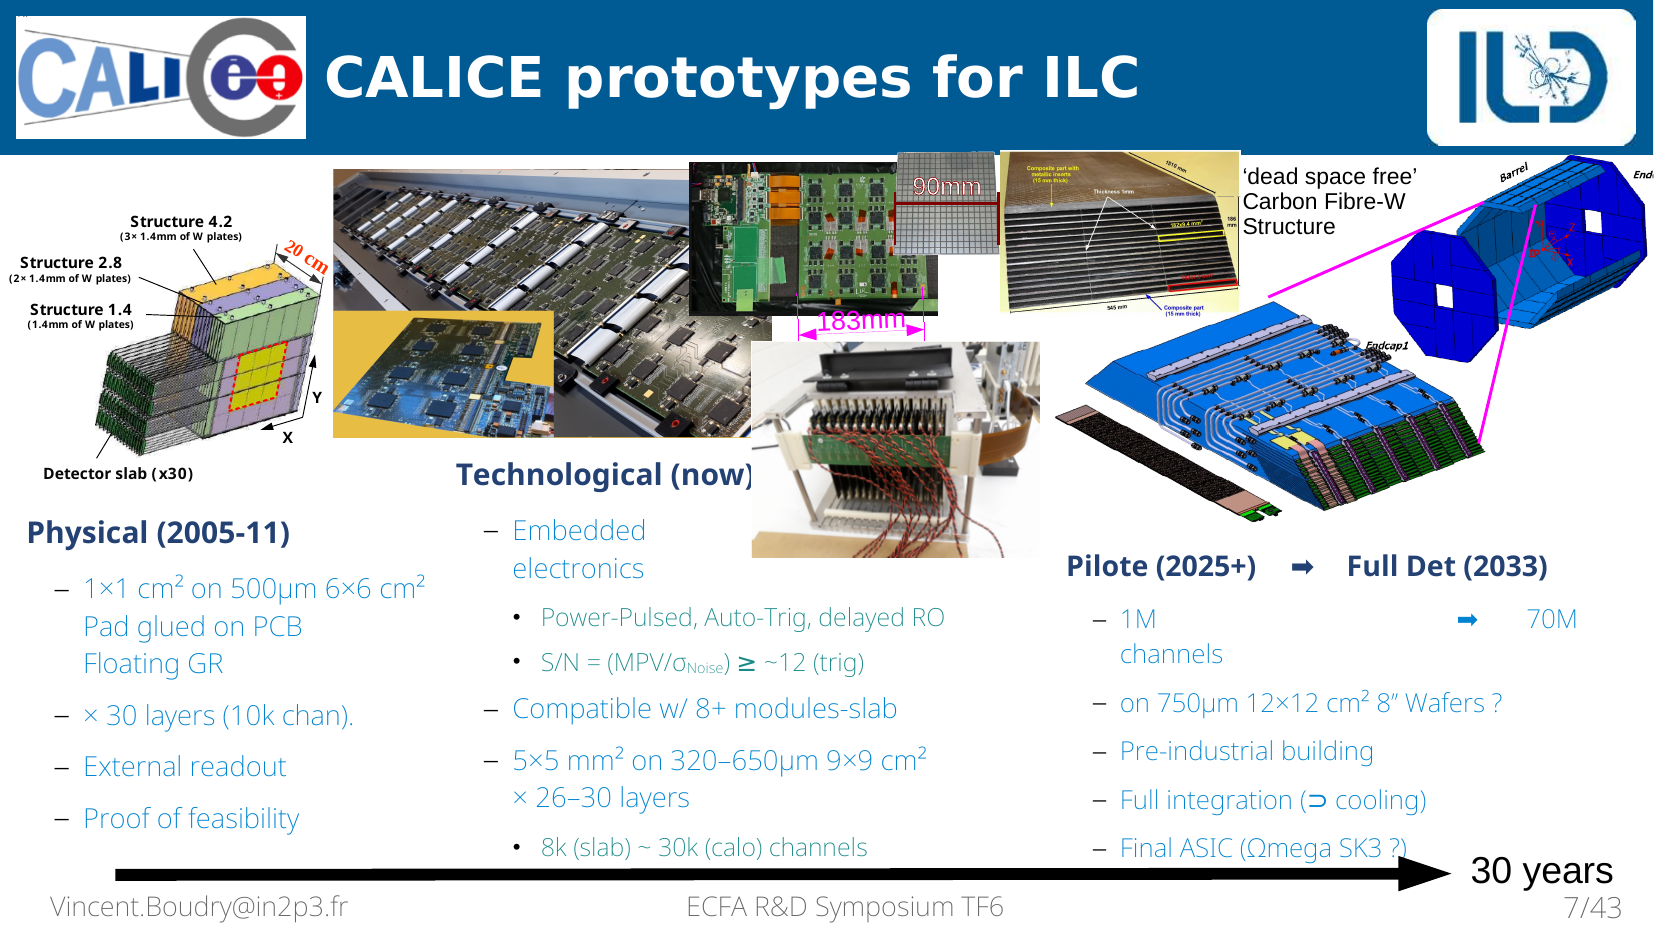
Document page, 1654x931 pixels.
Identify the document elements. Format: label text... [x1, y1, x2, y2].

picture [1427, 9, 1636, 146]
list Pilote (2025+) ➡︎ Full Det (2033) 1M ➡ ︎ 70M channels on 750μm 12×12 cm² 8’’ Wafers ? Pre-industrial building Full integration (⊃ cooling) Final ASIC (Ωmega SK3 ?) [1066, 545, 1627, 866]
title CALICE prototypes for ILC [324, 12, 1399, 144]
picture [0, 144, 1654, 558]
list Physical (2005-11) 1×1 cm² on 500μm 6×6 cm² Pad glued on PCB Floating GR × 30 layers (10k chan). External readout Proof of feasibility [26, 511, 439, 868]
text_box ‘dead space free’ Carbon Fibre-W Structure [1227, 155, 1433, 248]
picture [16, 16, 306, 139]
list Technological (now) Embedded electronics Power-Pulsed, Auto-Trig, delayed RO S/N = (MPV/σNoise) ≥ ~12 (trig) Compatible w/ 8+ modules-slab 5×5 mm² on 320–650μm 9×9 cm² × 26–30 layers 8k (slab) ~ 30k (calo) channels [455, 453, 1084, 866]
text_box 30 years [1455, 841, 1629, 899]
